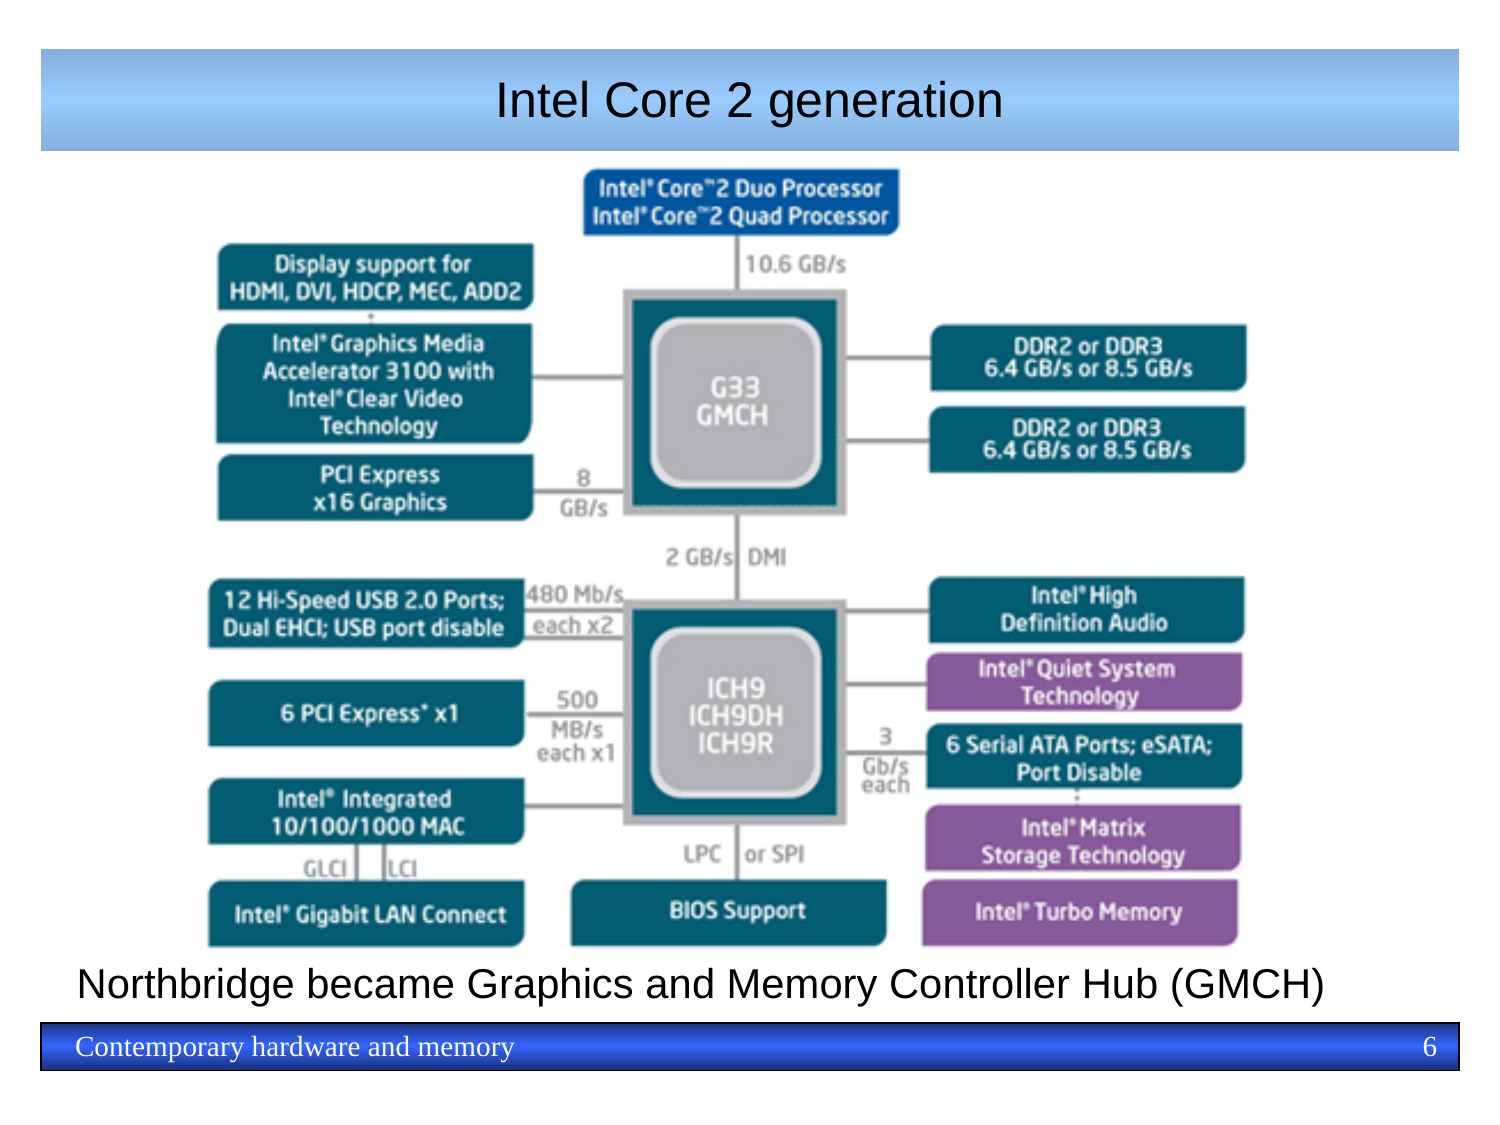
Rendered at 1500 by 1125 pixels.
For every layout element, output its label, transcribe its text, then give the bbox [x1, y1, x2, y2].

picture [199, 152, 1254, 949]
title Intel Core 2 generation [41, 49, 1459, 151]
text_box Northbridge became Graphics and Memory Controller Hub (GMCH) [46, 949, 1442, 1015]
